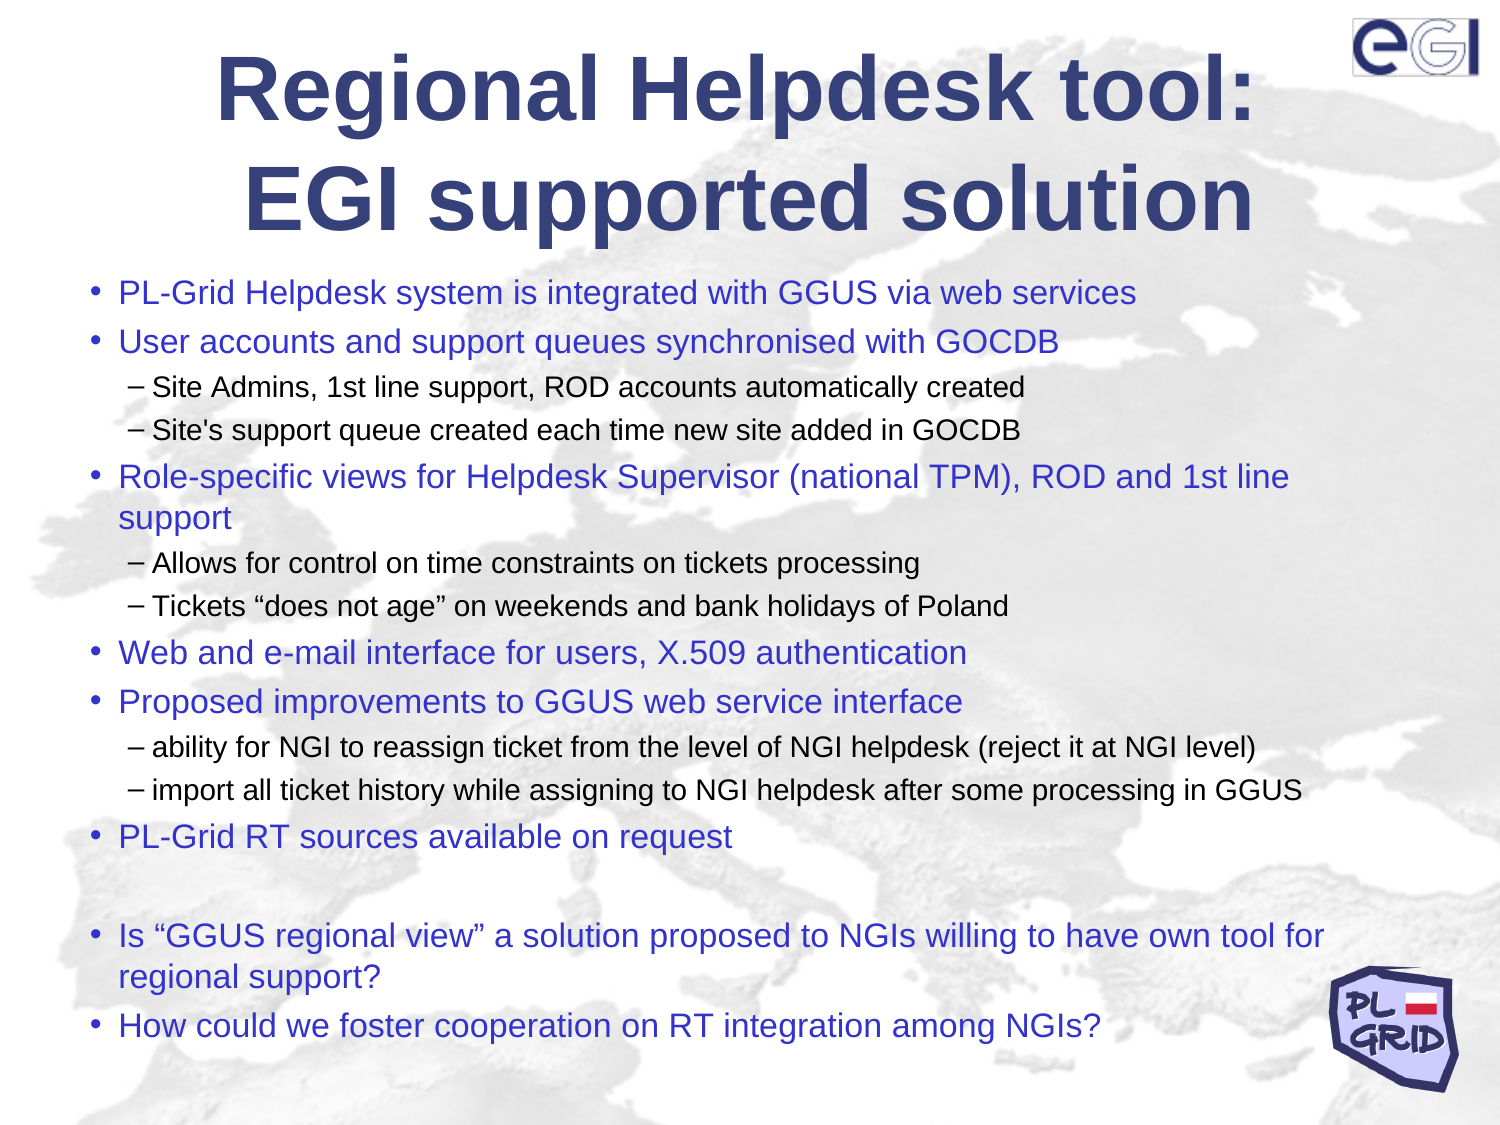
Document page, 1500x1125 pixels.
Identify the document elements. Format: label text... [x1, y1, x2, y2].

title Regional Helpdesk tool: EGI supported solution [75, 13, 1426, 262]
picture [0, 0, 1500, 1125]
list PL-Grid Helpdesk system is integrated with GGUS via web services User accounts and support queues synchronised with GOCDB Site Admins, 1st line support, ROD accounts automatically created Site's support queue created each time new site added in GOCDB Role-specific views for Helpdesk Supervisor (national TPM), ROD and 1st line support Allows for control on time constraints on tickets processing Tickets “does not age” on weekends and bank holidays of Poland Web and e-mail interface for users, X.509 authentication Proposed improvements to GGUS web service interface ability for NGI to reassign ticket from the level of NGI helpdesk (reject it at NGI level) import all ticket history while assigning to NGI helpdesk after some processing in GGUS PL-Grid RT sources available on request Is “GGUS regional view” a solution proposed to NGIs willing to have own tool for regional support? How could we foster cooperation on RT integration among NGIs? [75, 262, 1426, 1063]
